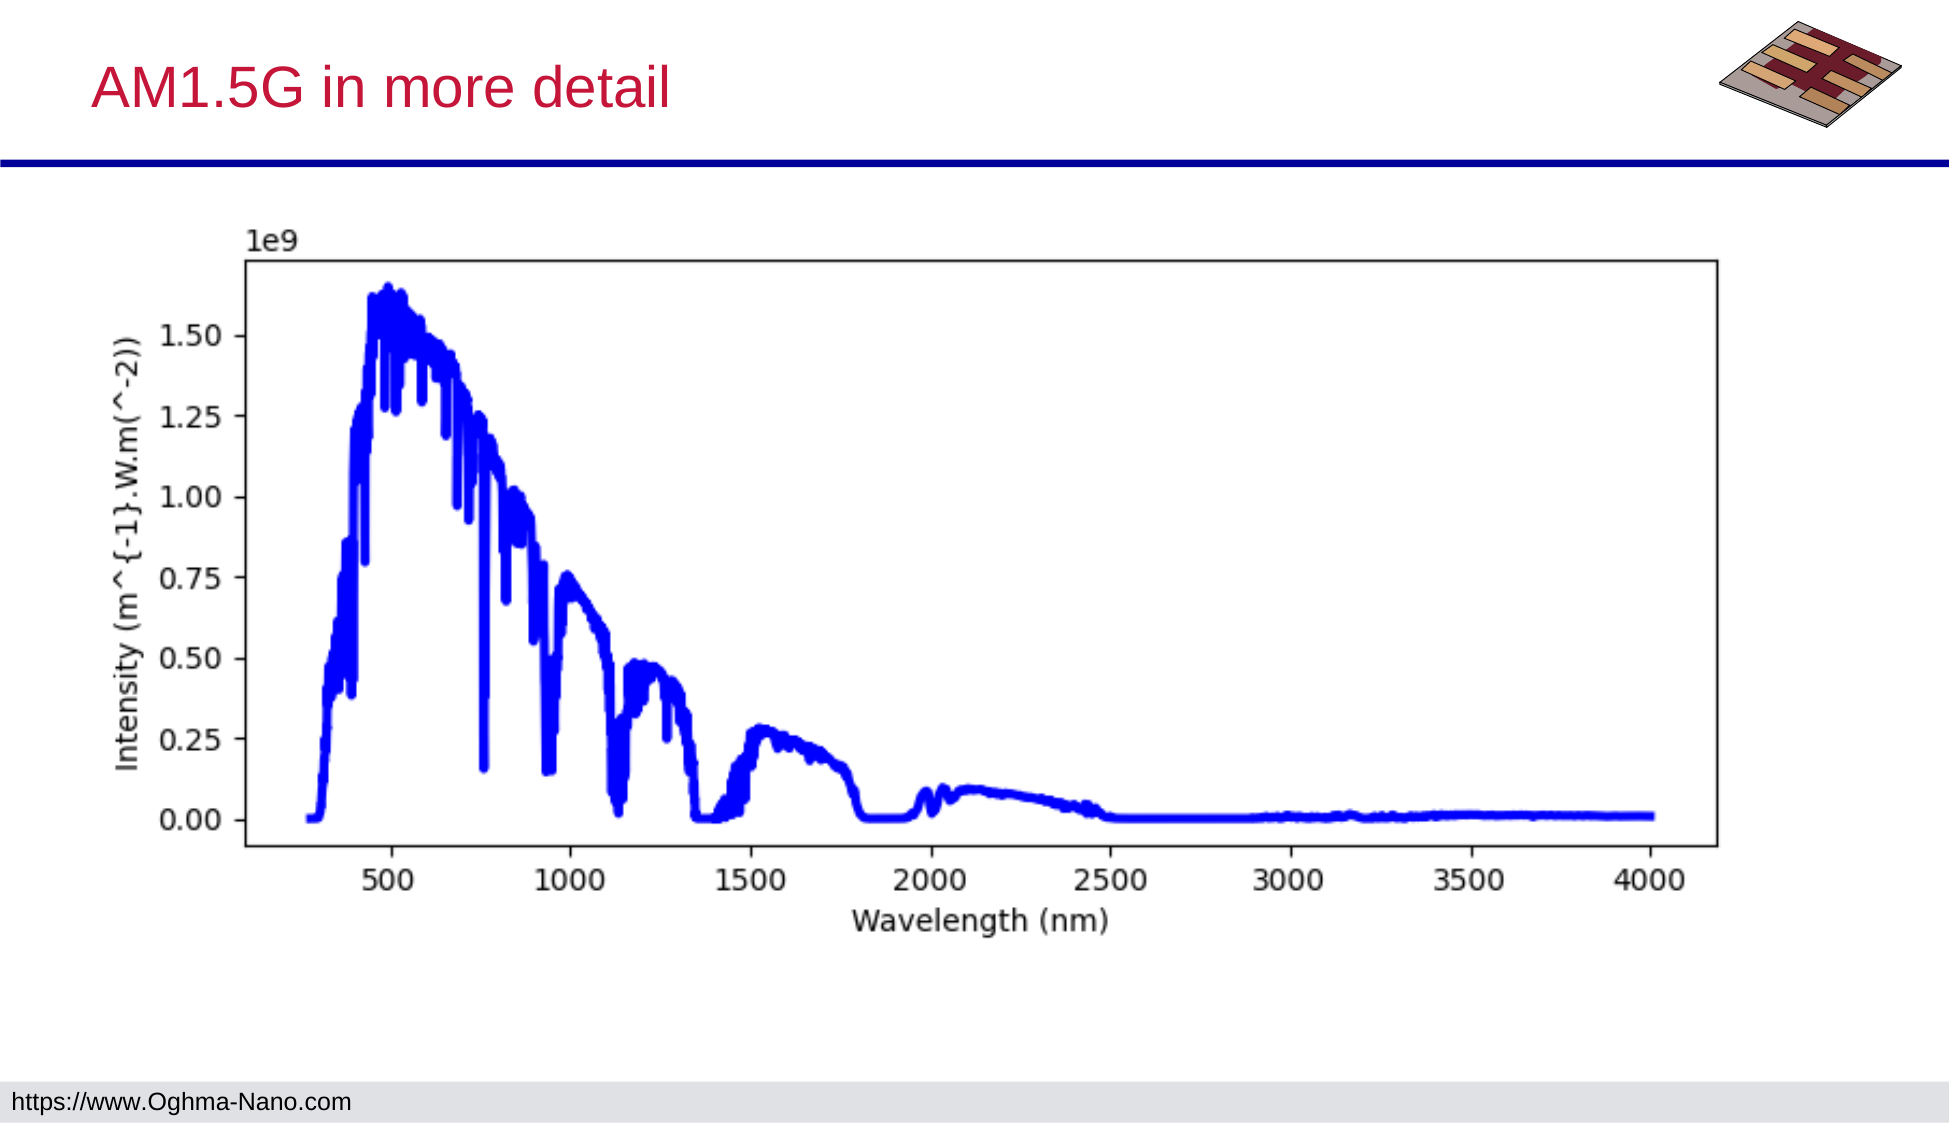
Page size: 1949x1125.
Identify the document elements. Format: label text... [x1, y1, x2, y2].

title AM1.5G in more detail [76, 34, 1685, 140]
picture [68, 222, 1841, 1011]
